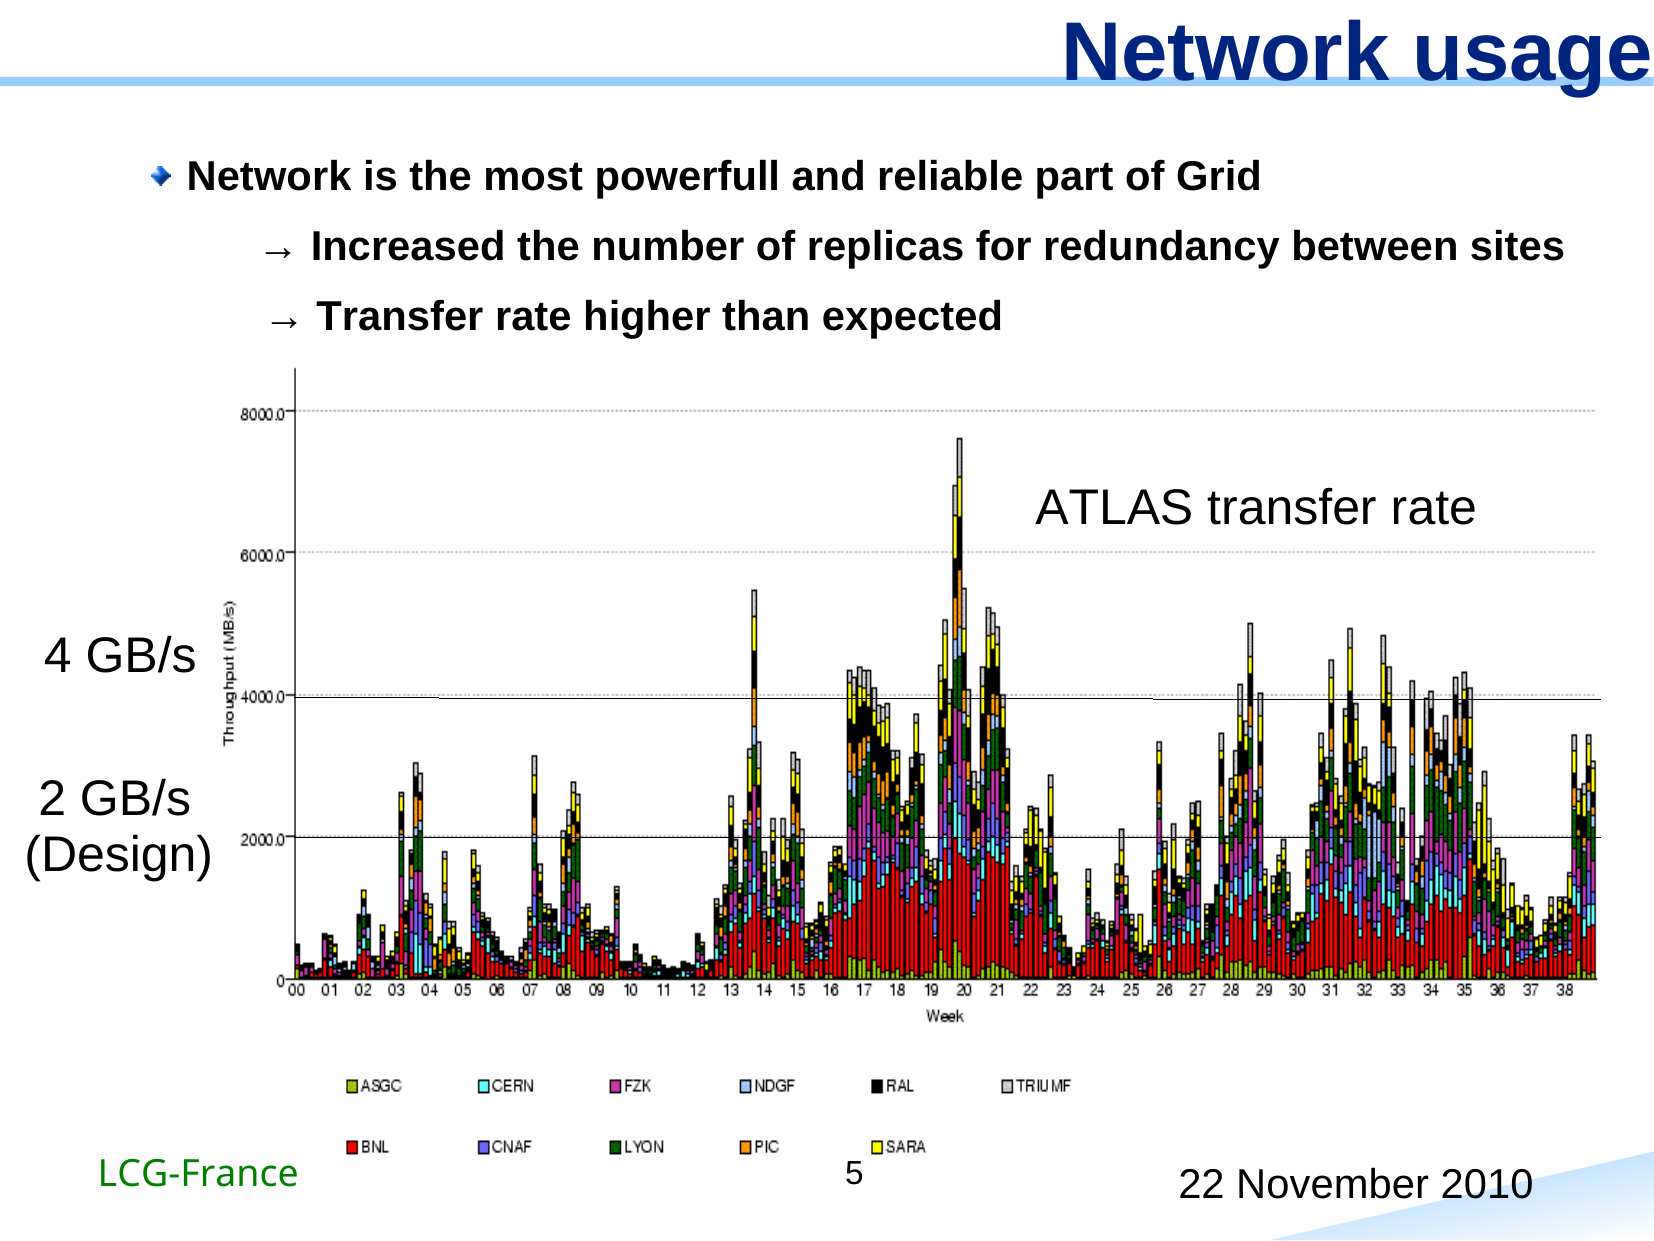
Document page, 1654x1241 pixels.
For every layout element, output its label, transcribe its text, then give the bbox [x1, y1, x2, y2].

title Network usage [85, 0, 1654, 104]
text_box ATLAS transfer rate [1035, 479, 1478, 536]
text_box Network is the most powerfull and reliable part of Grid → Increased the number of replicas for redundancy between sites → Transfer rate higher than expected [115, 129, 1578, 320]
text_box 2 GB/s (Design) [24, 770, 214, 882]
text_box 4 GB/s [30, 626, 198, 683]
picture [215, 365, 1599, 1160]
